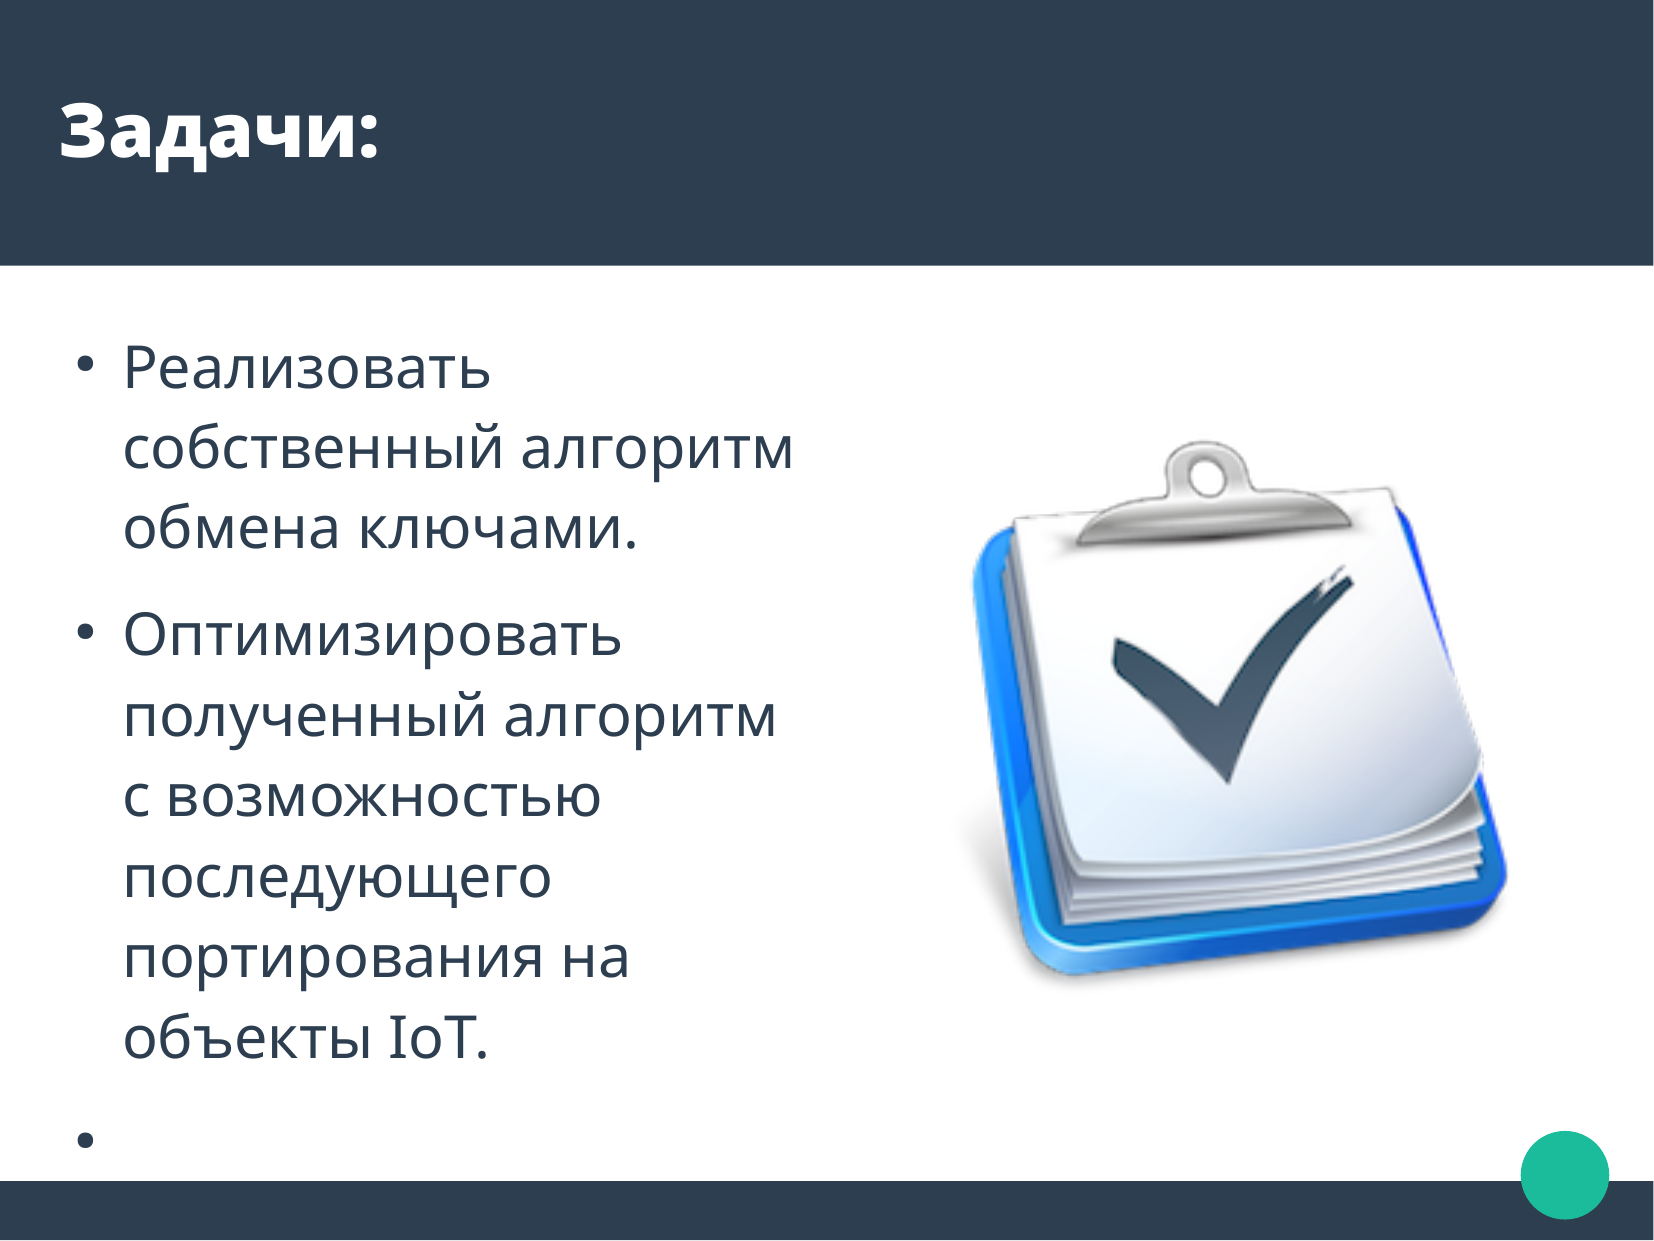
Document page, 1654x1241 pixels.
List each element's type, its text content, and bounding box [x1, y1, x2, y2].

picture [945, 434, 1531, 1021]
title Задачи: [59, 49, 1595, 207]
list Реализовать собственный алгоритм обмена ключами. Оптимизировать полученный алгоритм с возможностью последующего портирования на объекты IoT. [59, 324, 809, 1152]
